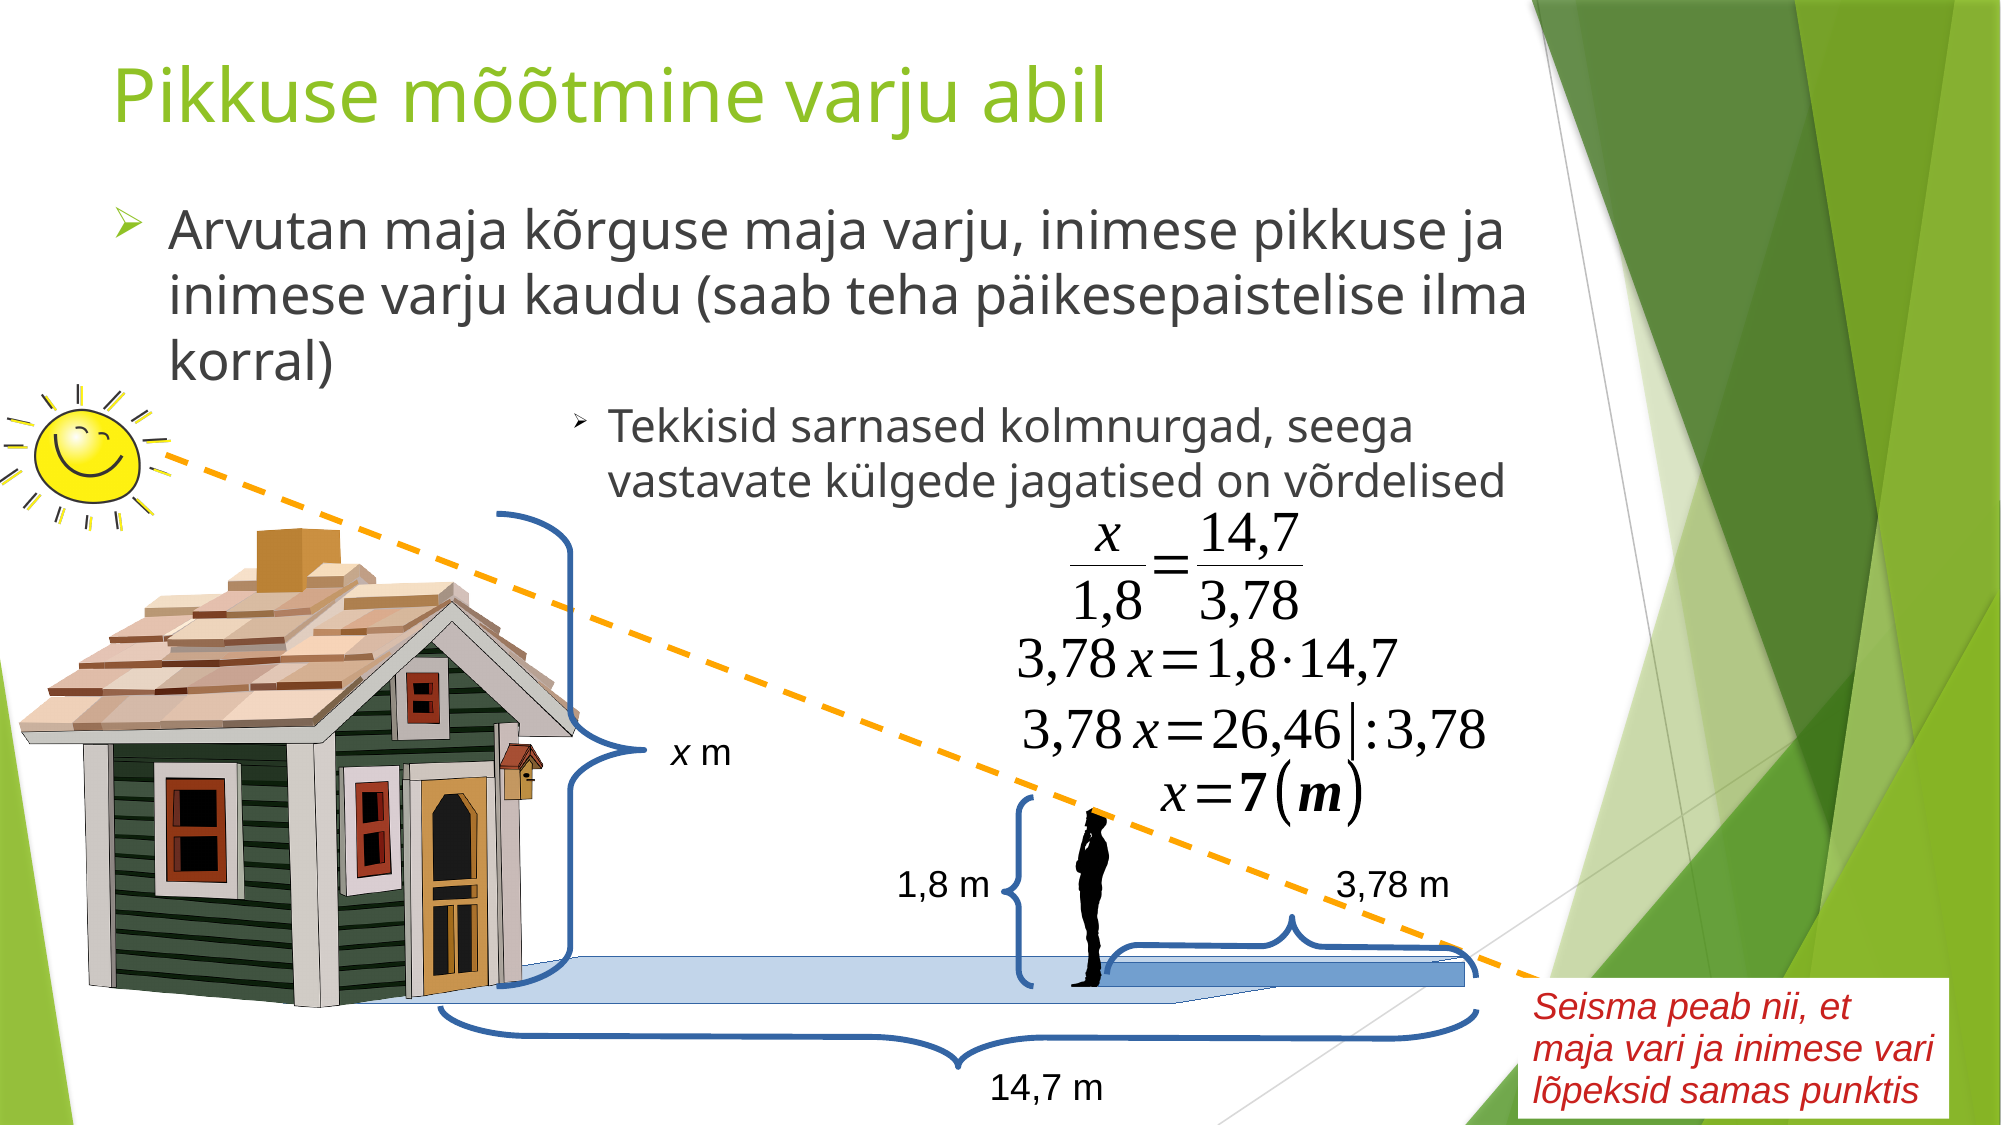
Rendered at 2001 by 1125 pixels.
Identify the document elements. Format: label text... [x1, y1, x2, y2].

picture [558, 528, 580, 723]
list Arvutan maja kõrguse maja varju, inimese pikkuse ja inimese varju kaudu (saab teha päikesepaistelise ilma korral) Tekkisid sarnased kolmnurgad, seega vastavate külgede jagatised on võrdelised [96, 188, 1554, 443]
text_box 3,78 m [1321, 856, 1466, 914]
text_box 1,8 m [881, 856, 1006, 914]
chart [1015, 696, 1494, 828]
text_box 14,7 m [974, 1058, 1120, 1116]
text_box x m [656, 724, 747, 782]
picture [0, 383, 580, 1008]
picture [1045, 808, 1135, 987]
chart [1009, 499, 1406, 691]
text_box Seisma peab nii, et maja vari ja inimese vari lõpeksid samas punktis [1518, 977, 1950, 1119]
text_box [580, 956, 1465, 1004]
title Pikkuse mõõtmine varju abil [96, 39, 1506, 188]
